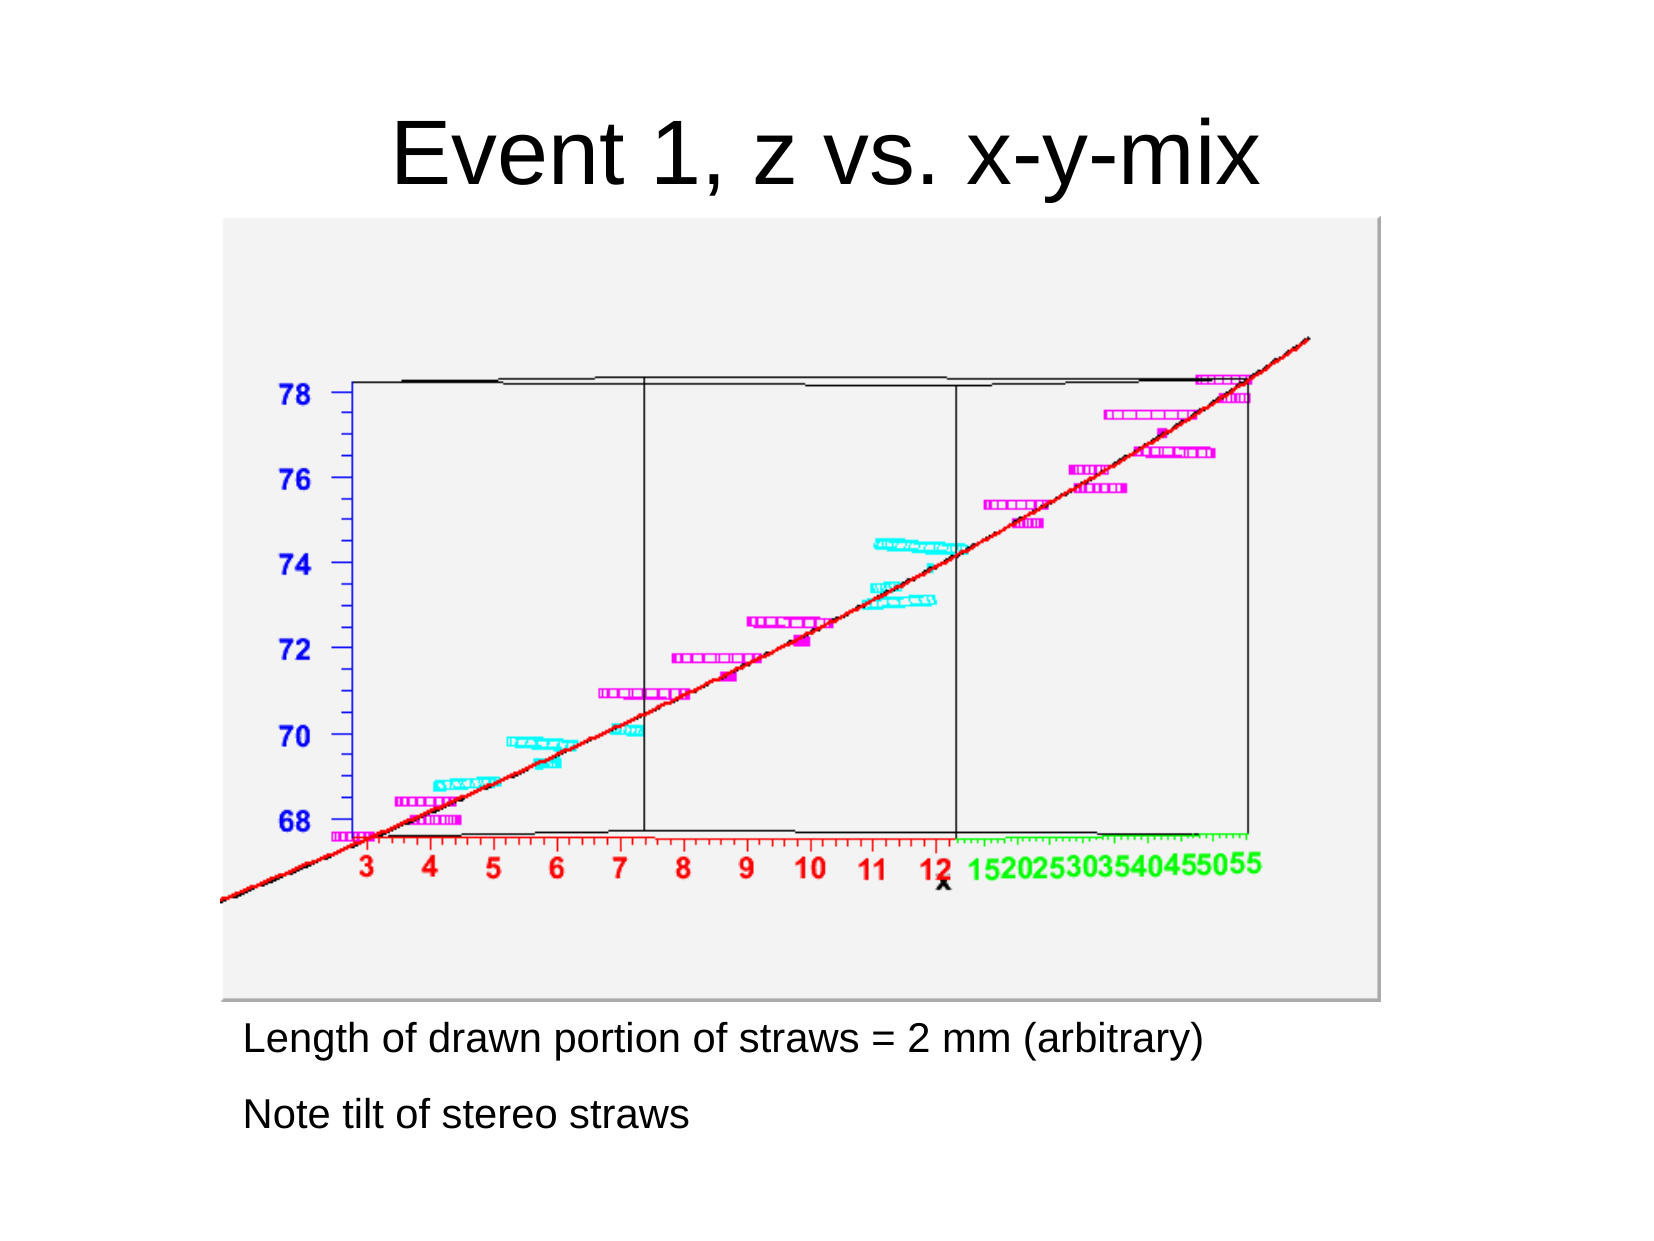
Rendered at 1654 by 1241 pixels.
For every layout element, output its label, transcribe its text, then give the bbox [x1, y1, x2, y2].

list Length of drawn portion of straws = 2 mm (arbitrary) Note tilt of stereo straws [225, 1015, 1418, 1163]
picture [220, 257, 1381, 1002]
title Event 1, z vs. x-y-mix [82, 49, 1571, 257]
